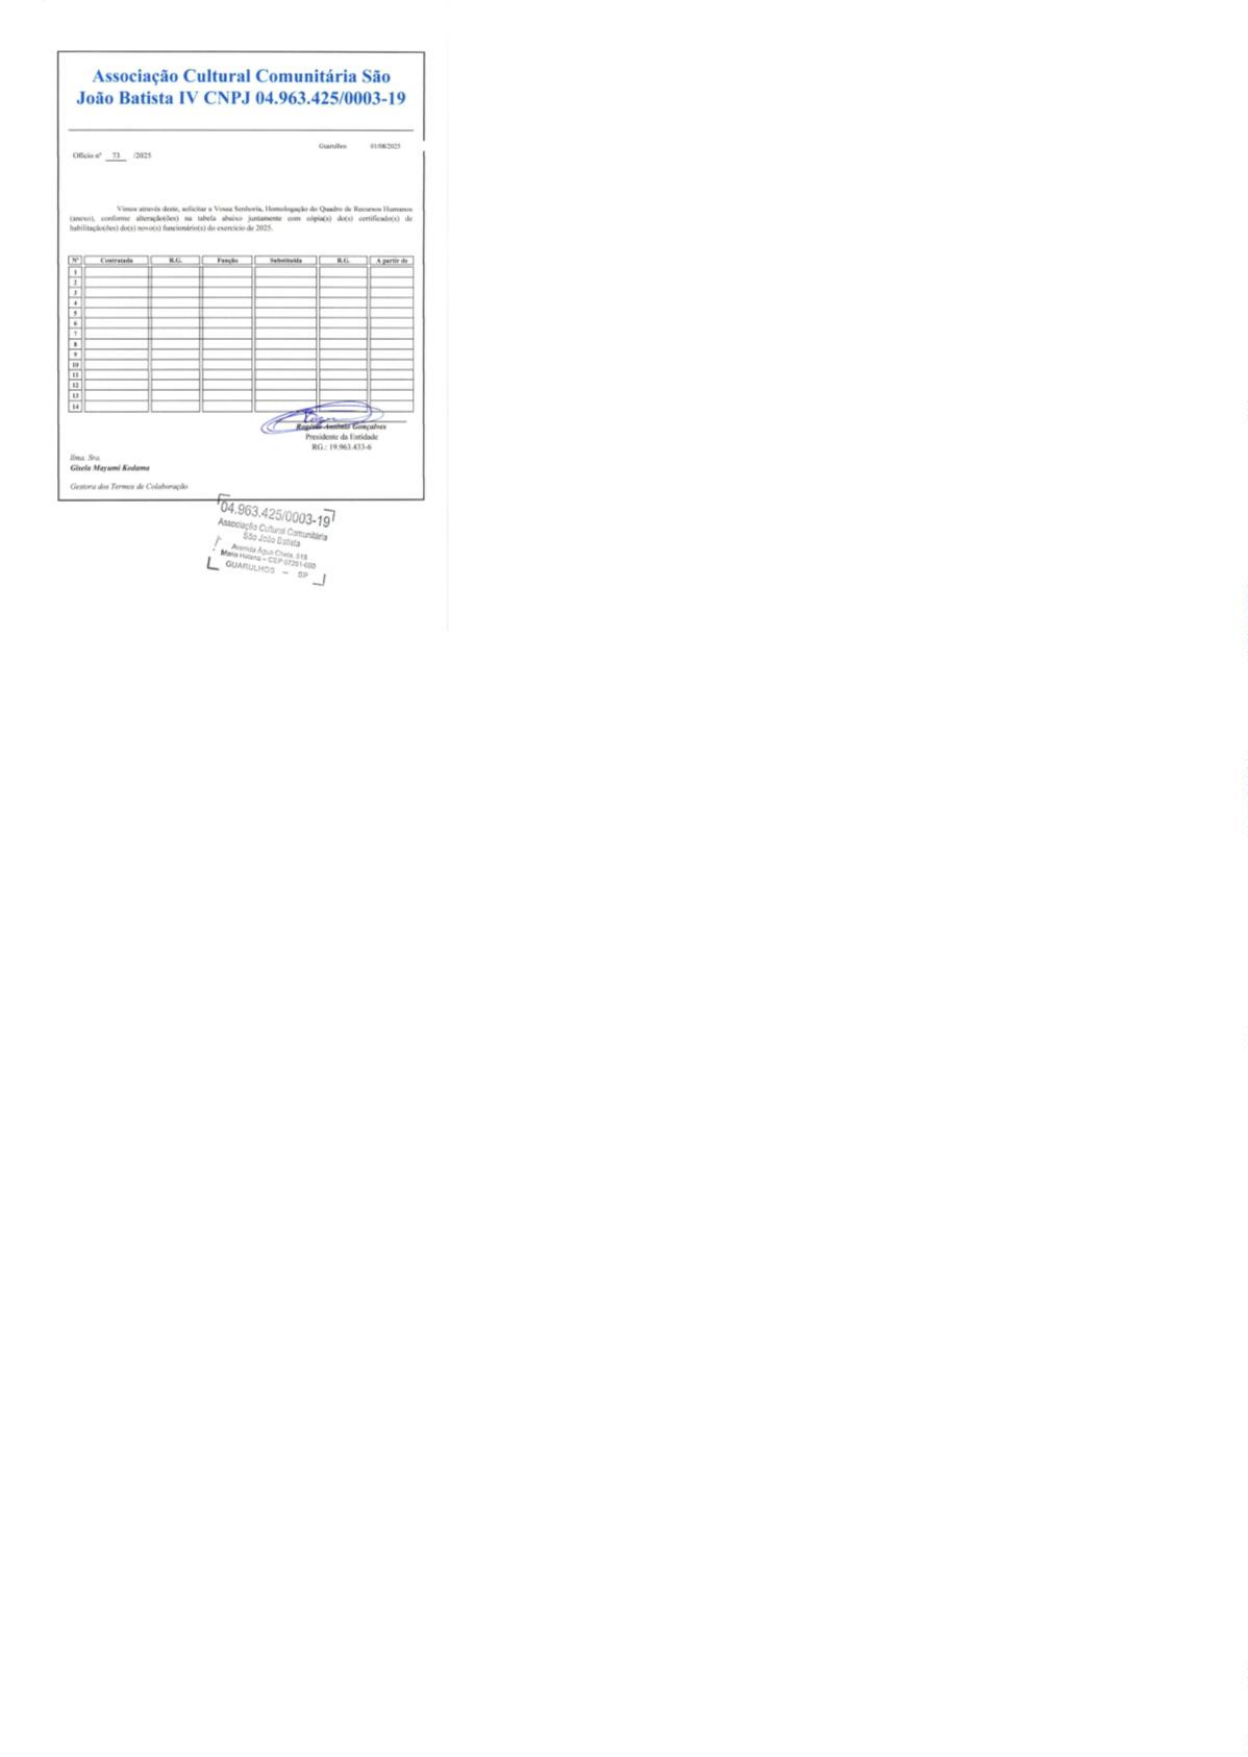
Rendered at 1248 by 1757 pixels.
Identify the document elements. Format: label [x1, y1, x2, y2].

text_box [0, 0, 1248, 1757]
